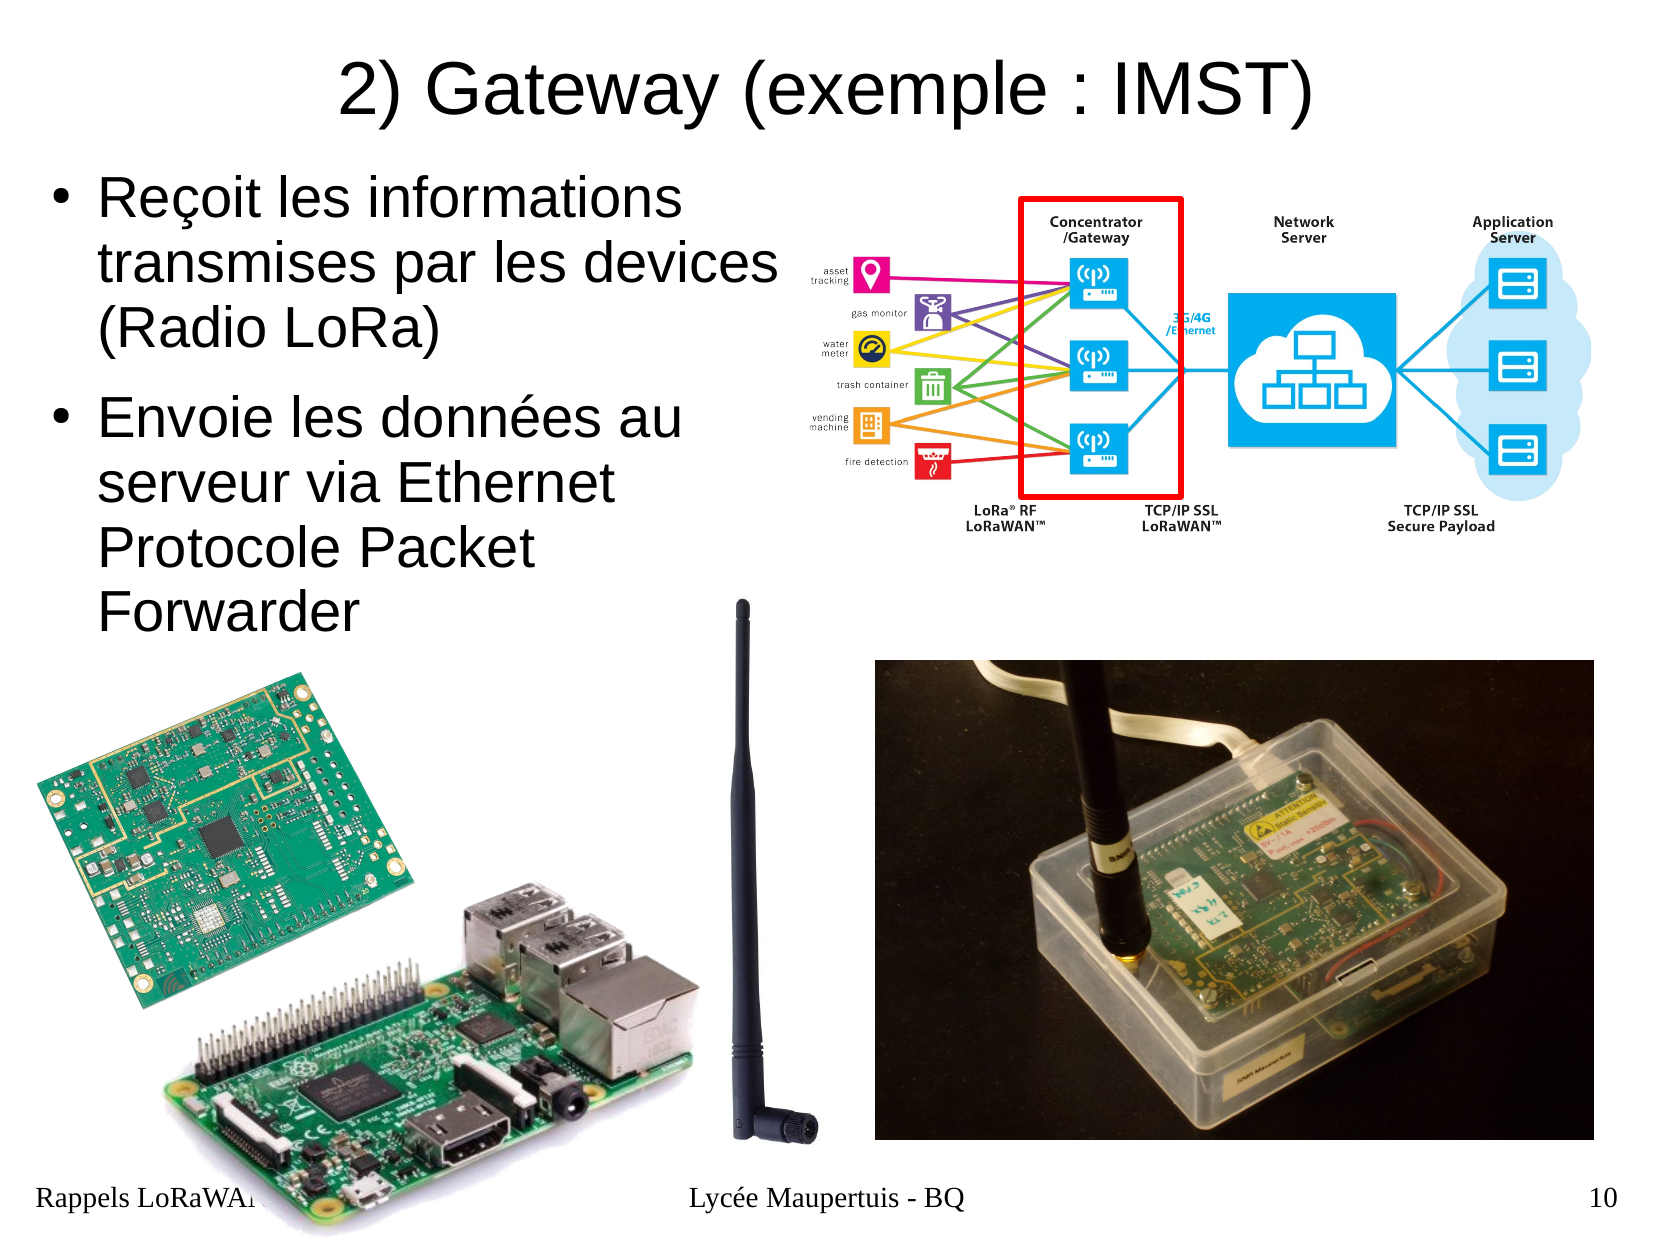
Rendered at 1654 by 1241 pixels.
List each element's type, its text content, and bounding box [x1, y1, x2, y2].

picture [1078, 348, 1083, 364]
picture [1104, 266, 1109, 282]
list Reçoit les informations transmises par les devices (Radio LoRa) Envoie les données au serveur via Ethernet Protocole Packet Forwarder [35, 165, 808, 645]
picture [875, 660, 1594, 1140]
picture [1498, 352, 1538, 382]
picture [712, 594, 829, 1156]
picture [1498, 436, 1538, 466]
picture [36, 671, 704, 1238]
picture [1084, 372, 1116, 383]
picture [1085, 351, 1089, 361]
picture [1078, 266, 1083, 282]
picture [1078, 432, 1083, 448]
picture [1098, 351, 1102, 361]
title 2) Gateway (exemple : IMST) [35, 35, 1619, 142]
picture [1098, 435, 1102, 445]
picture [809, 208, 1592, 547]
picture [1024, 208, 1178, 494]
picture [1498, 269, 1538, 299]
picture [1084, 289, 1116, 300]
picture [1235, 315, 1392, 422]
picture [1084, 455, 1116, 466]
picture [1103, 348, 1109, 364]
picture [1104, 432, 1109, 448]
